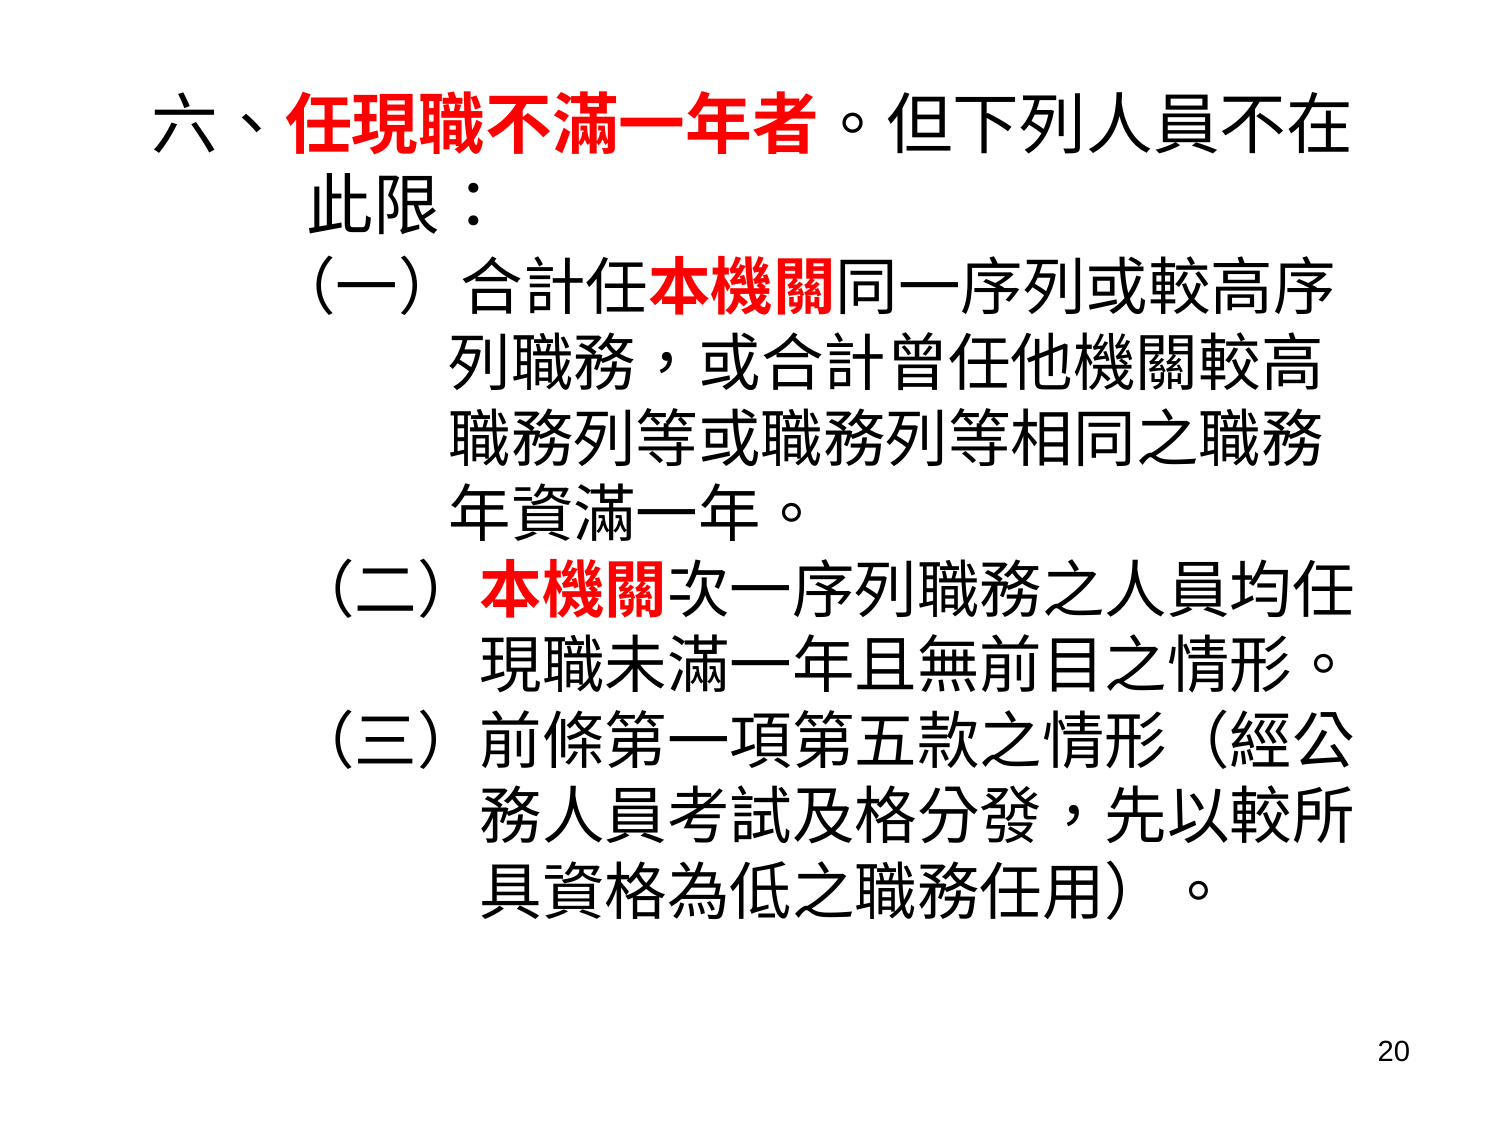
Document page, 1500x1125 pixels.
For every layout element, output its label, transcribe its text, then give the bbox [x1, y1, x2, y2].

list 六、任現職不滿一年者。但下列人員不在 此限： （一）合計任本機關同一序列或較高序 列職務，或合計曾任他機關較高 職務列等或職務列等相同之職務 年資滿一年。 （二）本機關次一序列職務之人員均任 現職未滿一年且無前目之情形。 （三）前條第一項第五款之情形（經公 務人員考試及格分發，先以較所 具資格為低之職務任用）。 [75, 90, 1426, 1005]
